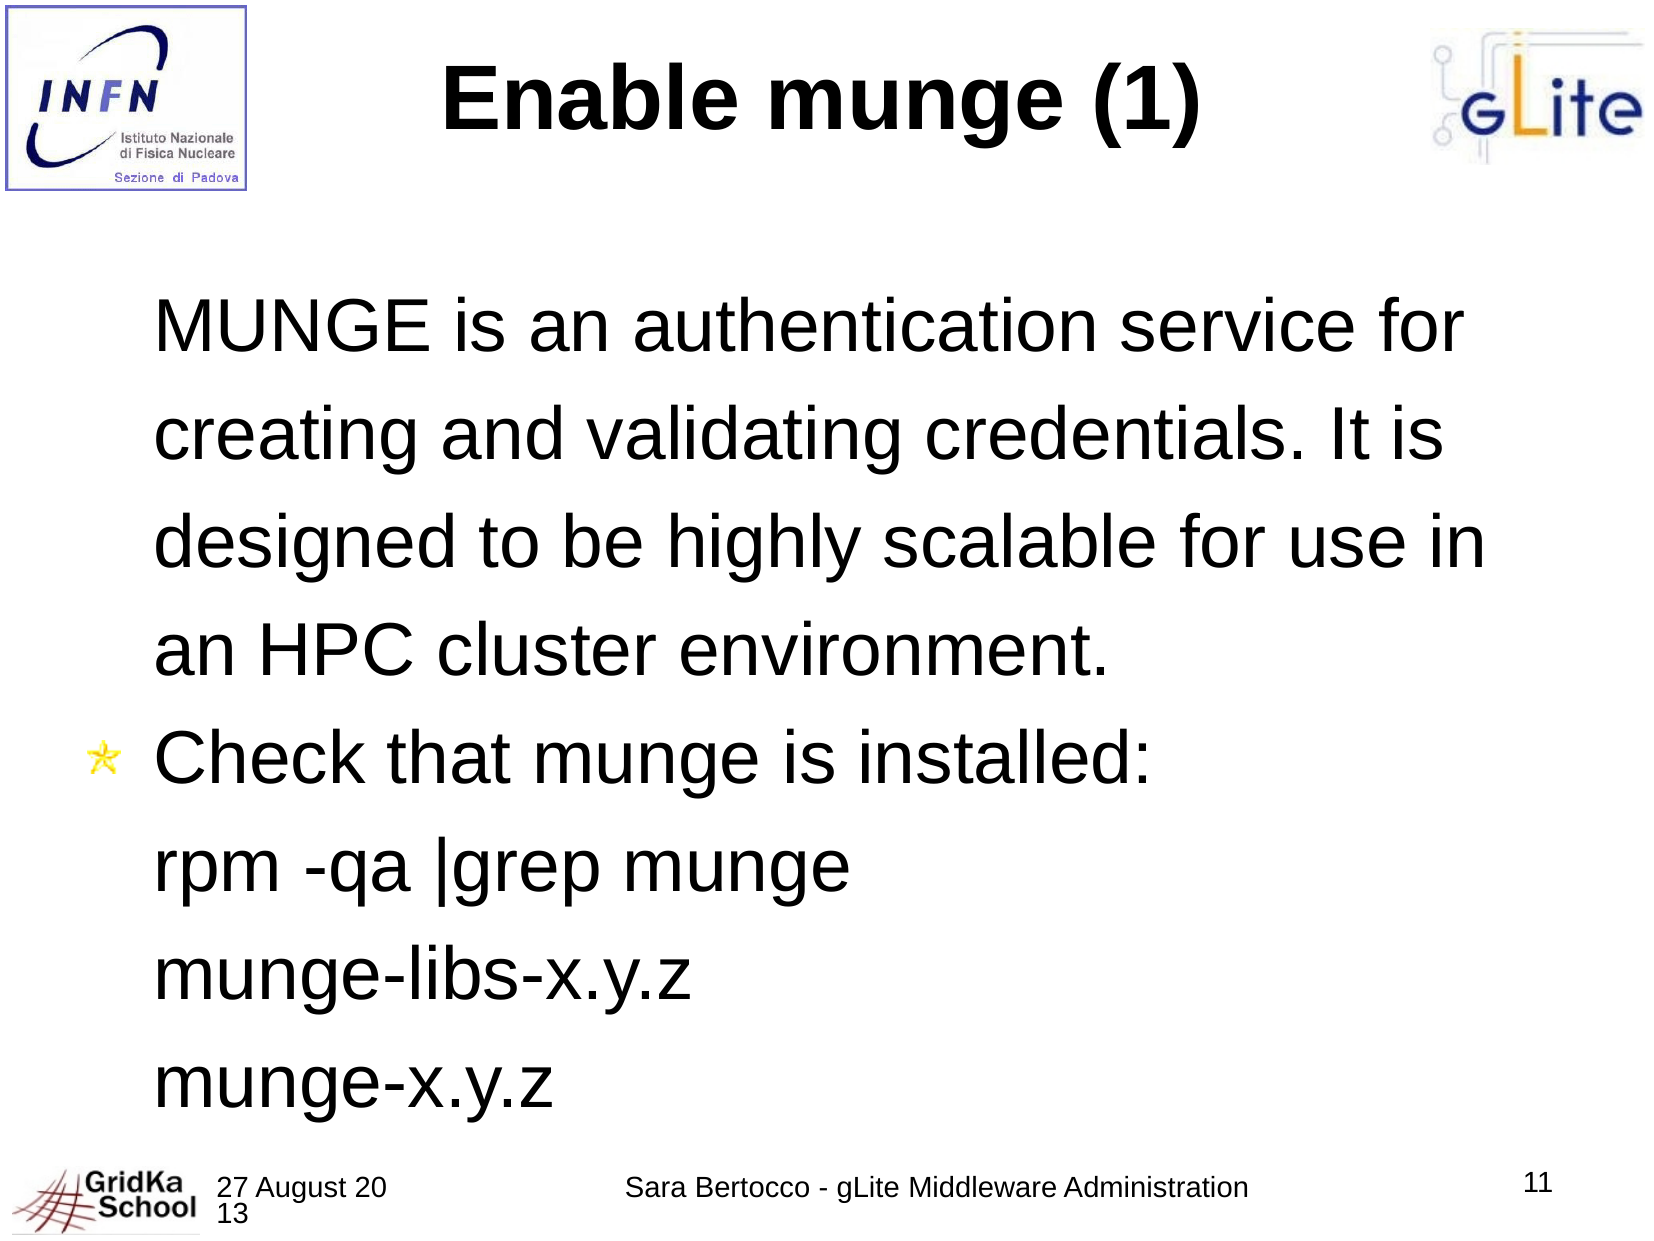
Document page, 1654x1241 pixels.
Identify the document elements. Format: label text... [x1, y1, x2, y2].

picture [5, 186, 247, 191]
text_box MUNGE is an authentication service for creating and validating credentials. It is designed to be highly scalable for use in an HPC cluster environment. Check that munge is installed: rpm -qa |grep munge munge-libs-x.y.z munge-x.y.z [72, 234, 1524, 1089]
picture [5, 5, 247, 9]
title Enable munge (1) [0, 9, 1645, 186]
picture [12, 1166, 200, 1235]
